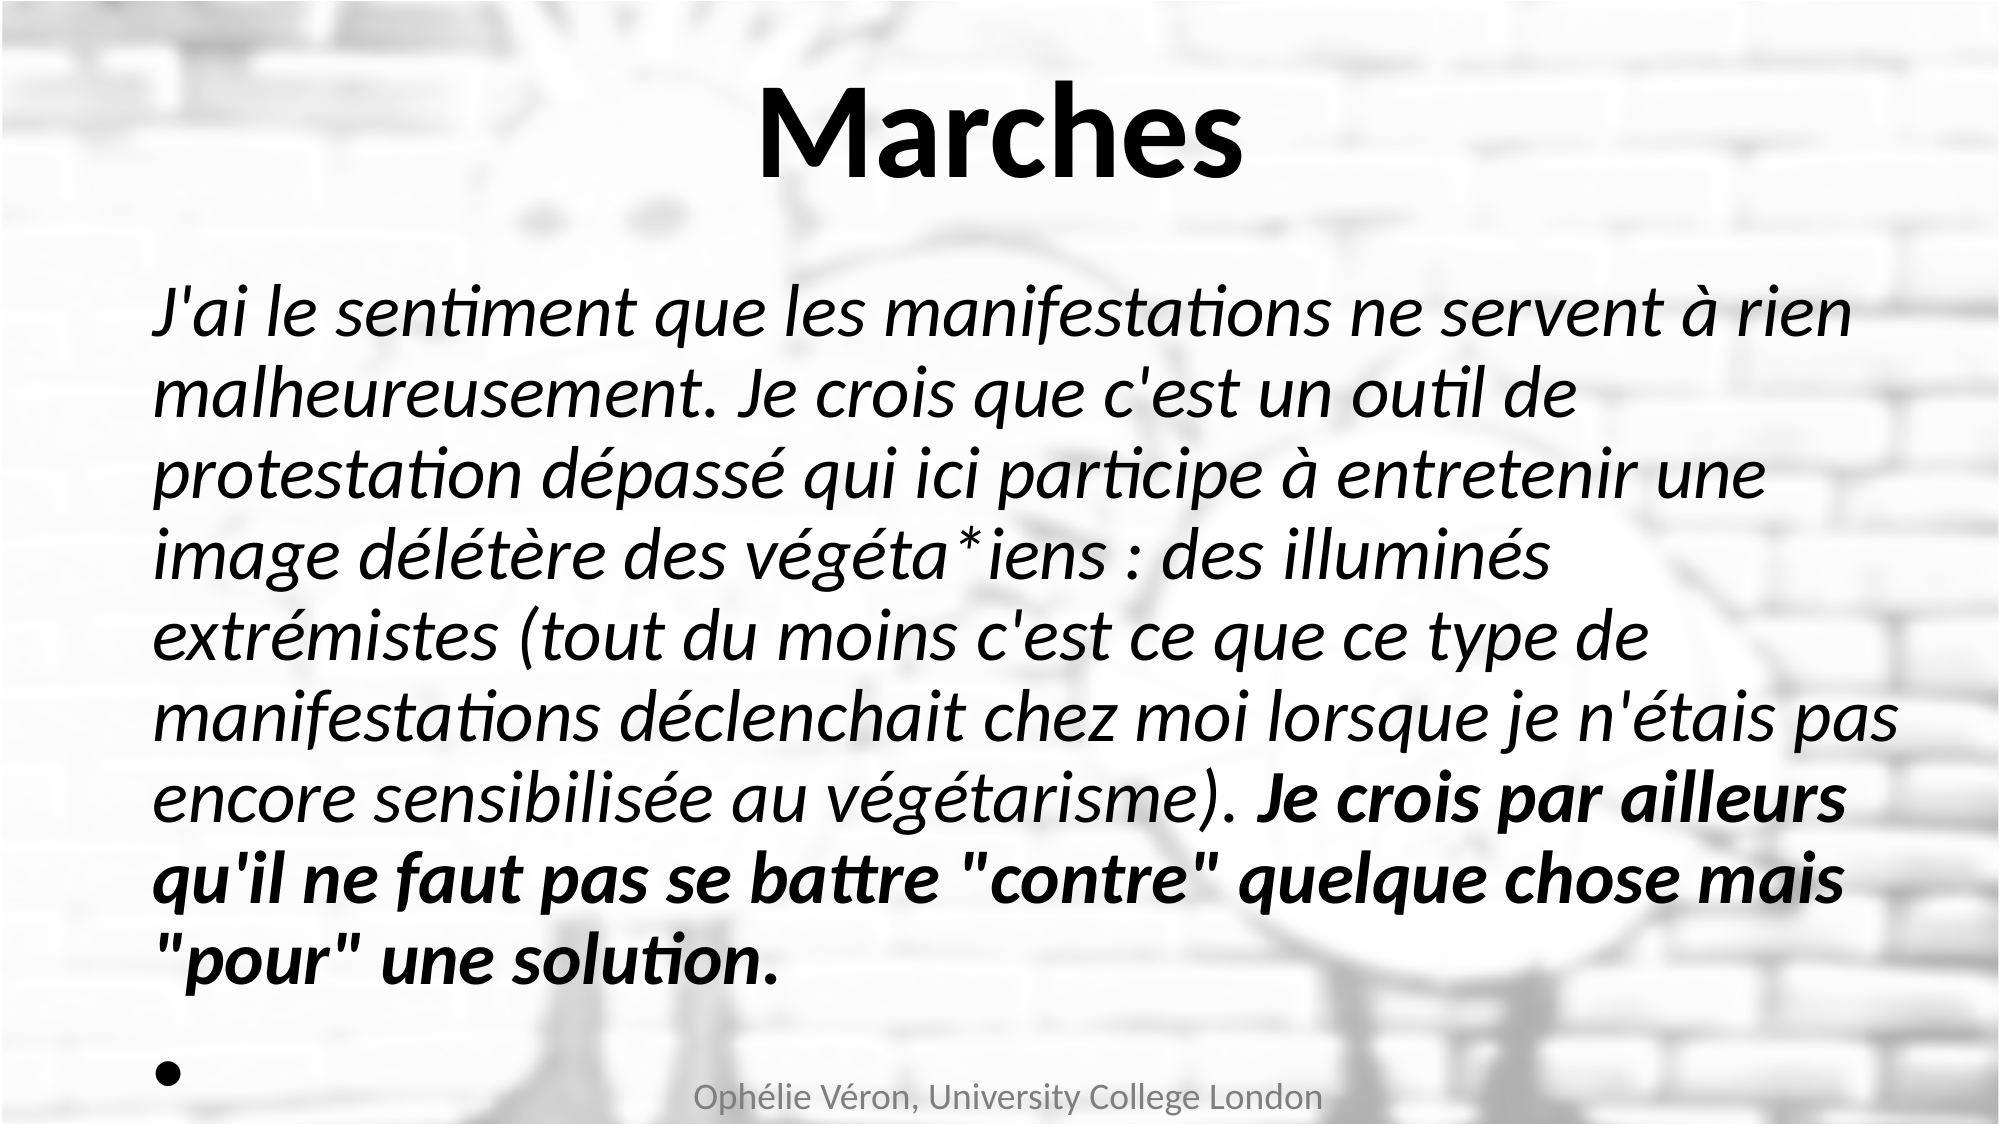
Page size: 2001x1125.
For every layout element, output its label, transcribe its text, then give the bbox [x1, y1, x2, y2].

text_box Ophélie Véron, University College London [678, 1064, 1348, 1125]
picture [2, 1, 1999, 1124]
title Marches [137, 24, 1863, 241]
list J'ai le sentiment que les manifestations ne servent à rien malheureusement. Je crois que c'est un outil de protestation dépassé qui ici participe à entretenir une image délétère des végéta*iens : des illuminés extrémistes (tout du moins c'est ce que ce type de manifestations déclenchait chez moi lorsque je n'étais pas encore sensibilisée au végétarisme). Je crois par ailleurs qu'il ne faut pas se battre "contre" quelque chose mais "pour" une solution. [137, 264, 1930, 1014]
